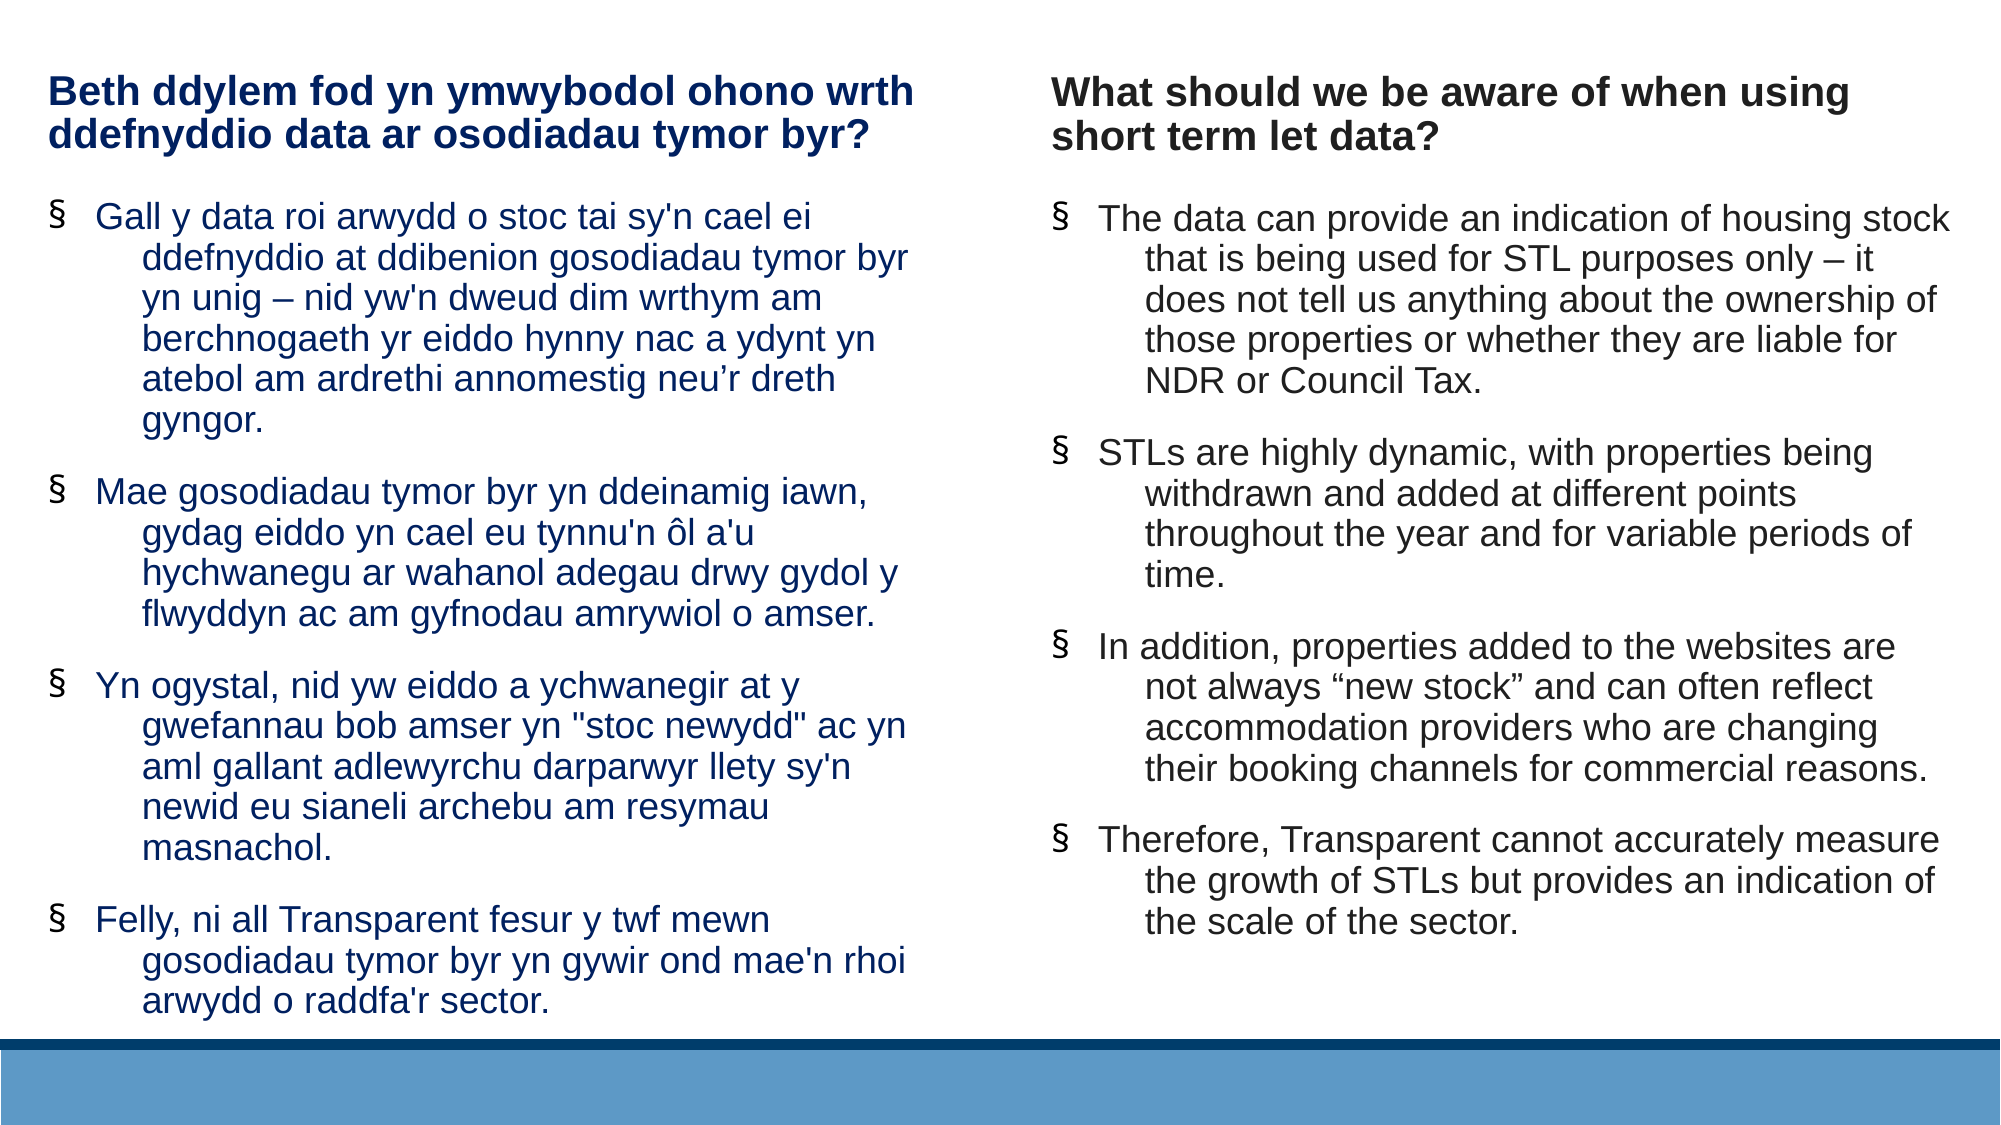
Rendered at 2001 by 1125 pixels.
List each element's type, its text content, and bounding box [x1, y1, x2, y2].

text_box What should we be aware of when using short term let data? The data can provide an indication of housing stock that is being used for STL purposes only – it does not tell us anything about the ownership of those properties or whether they are liable for NDR or Council Tax. STLs are highly dynamic, with properties being withdrawn and added at different points throughout the year and for variable periods of time. In addition, properties added to the websites are not always “new stock” and can often reflect accommodation providers who are changing their booking channels for commercial reasons. Therefore, Transparent cannot accurately measure the growth of STLs but provides an indication of the scale of the sector. [1036, 63, 1968, 934]
text_box Beth ddylem fod yn ymwybodol ohono wrth ddefnyddio data ar osodiadau tymor byr? Gall y data roi arwydd o stoc tai sy'n cael ei ddefnyddio at ddibenion gosodiadau tymor byr yn unig – nid yw'n dweud dim wrthym am berchnogaeth yr eiddo hynny nac a ydynt yn atebol am ardrethi annomestig neu’r dreth gyngor. Mae gosodiadau tymor byr yn ddeinamig iawn, gydag eiddo yn cael eu tynnu'n ôl a'u hychwanegu ar wahanol adegau drwy gydol y flwyddyn ac am gyfnodau amrywiol o amser. Yn ogystal, nid yw eiddo a ychwanegir at y gwefannau bob amser yn "stoc newydd" ac yn aml gallant adlewyrchu darparwyr llety sy'n newid eu sianeli archebu am resymau masnachol. Felly, ni all Transparent fesur y twf mewn gosodiadau tymor byr yn gywir ond mae'n rhoi arwydd o raddfa'r sector. [33, 62, 964, 974]
